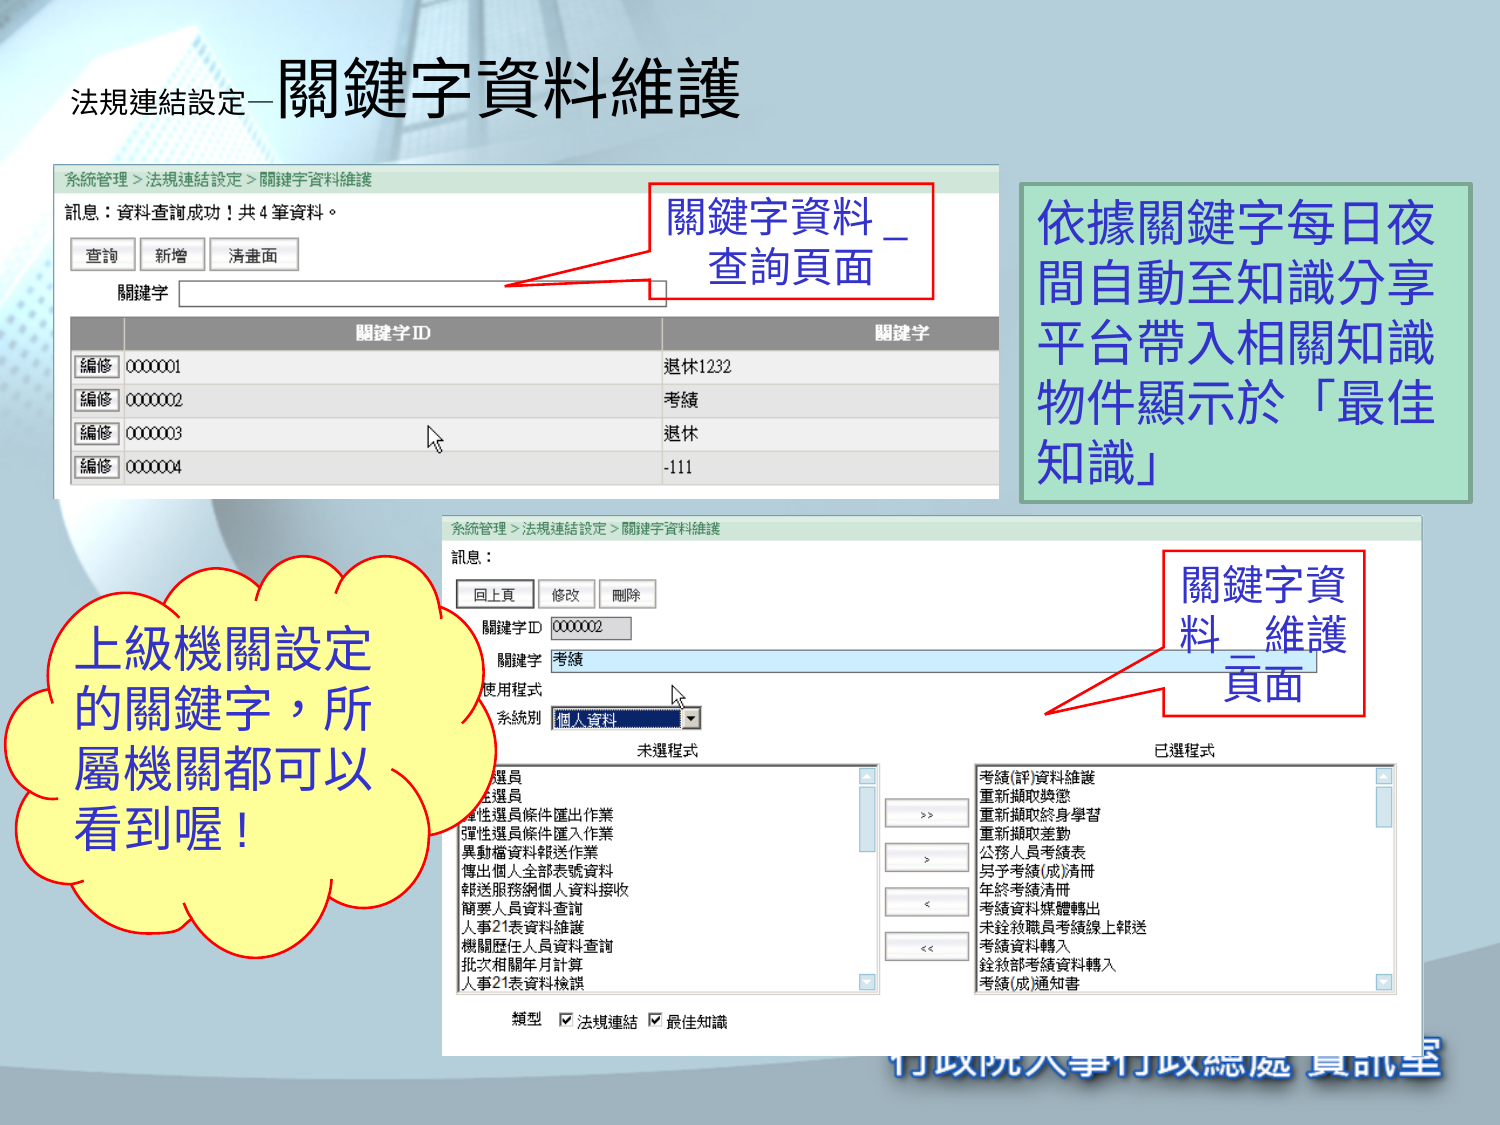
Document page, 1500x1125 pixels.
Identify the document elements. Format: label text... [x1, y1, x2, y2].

text_box 關鍵字資料_維護頁面 [1044, 550, 1365, 716]
text_box 關鍵字資料_查詢頁面 [504, 183, 934, 299]
picture [53, 164, 999, 499]
text_box 依據關鍵字每日夜間自動至知識分享平台帶入相關知識物件顯示於「最佳知識」 [1021, 183, 1471, 502]
title 法規連結設定—關鍵字資料維護 [55, 31, 1318, 144]
text_box 上級機關設定的關鍵字，所屬機關都可以看到喔! [5, 556, 496, 958]
picture [442, 515, 1424, 1057]
